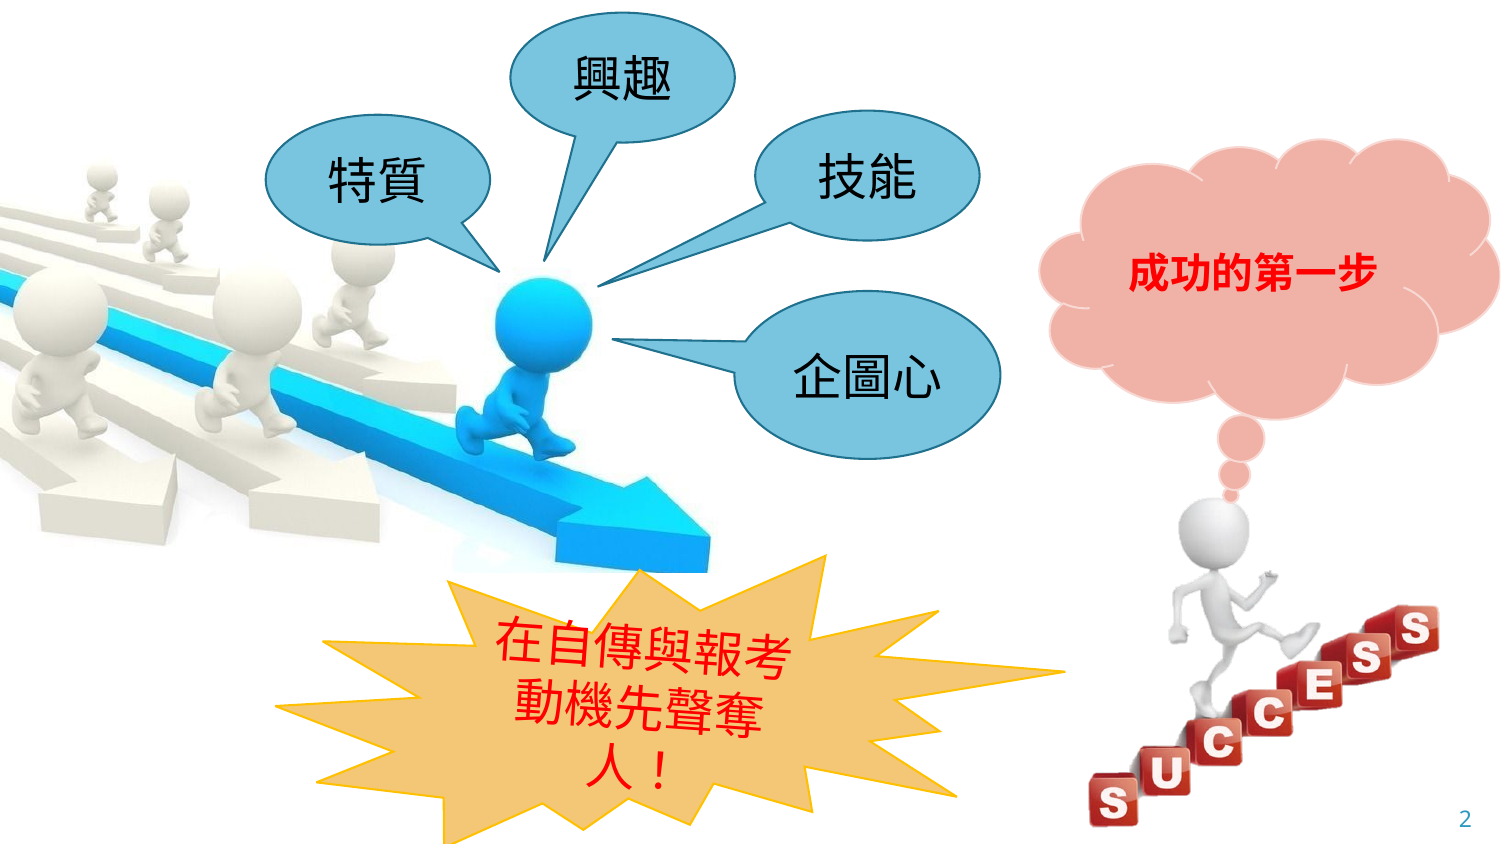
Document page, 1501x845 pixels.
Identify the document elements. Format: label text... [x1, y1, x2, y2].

text_box 技能 [597, 110, 980, 287]
text_box 興趣 [510, 12, 735, 262]
text_box 在自傳與報考動機先聲奪人！ [556, 640, 583, 650]
text_box 在自傳與報考動機先聲奪人！ [557, 629, 584, 639]
text_box 企圖心 [611, 290, 1001, 459]
text_box 在自傳與報考動機先聲奪人！ [275, 555, 1066, 844]
picture [0, 77, 732, 573]
picture [1039, 453, 1471, 835]
text_box 2 [1458, 804, 1483, 832]
text_box 成功的第一步 [1039, 139, 1501, 503]
text_box 特質 [265, 114, 500, 273]
